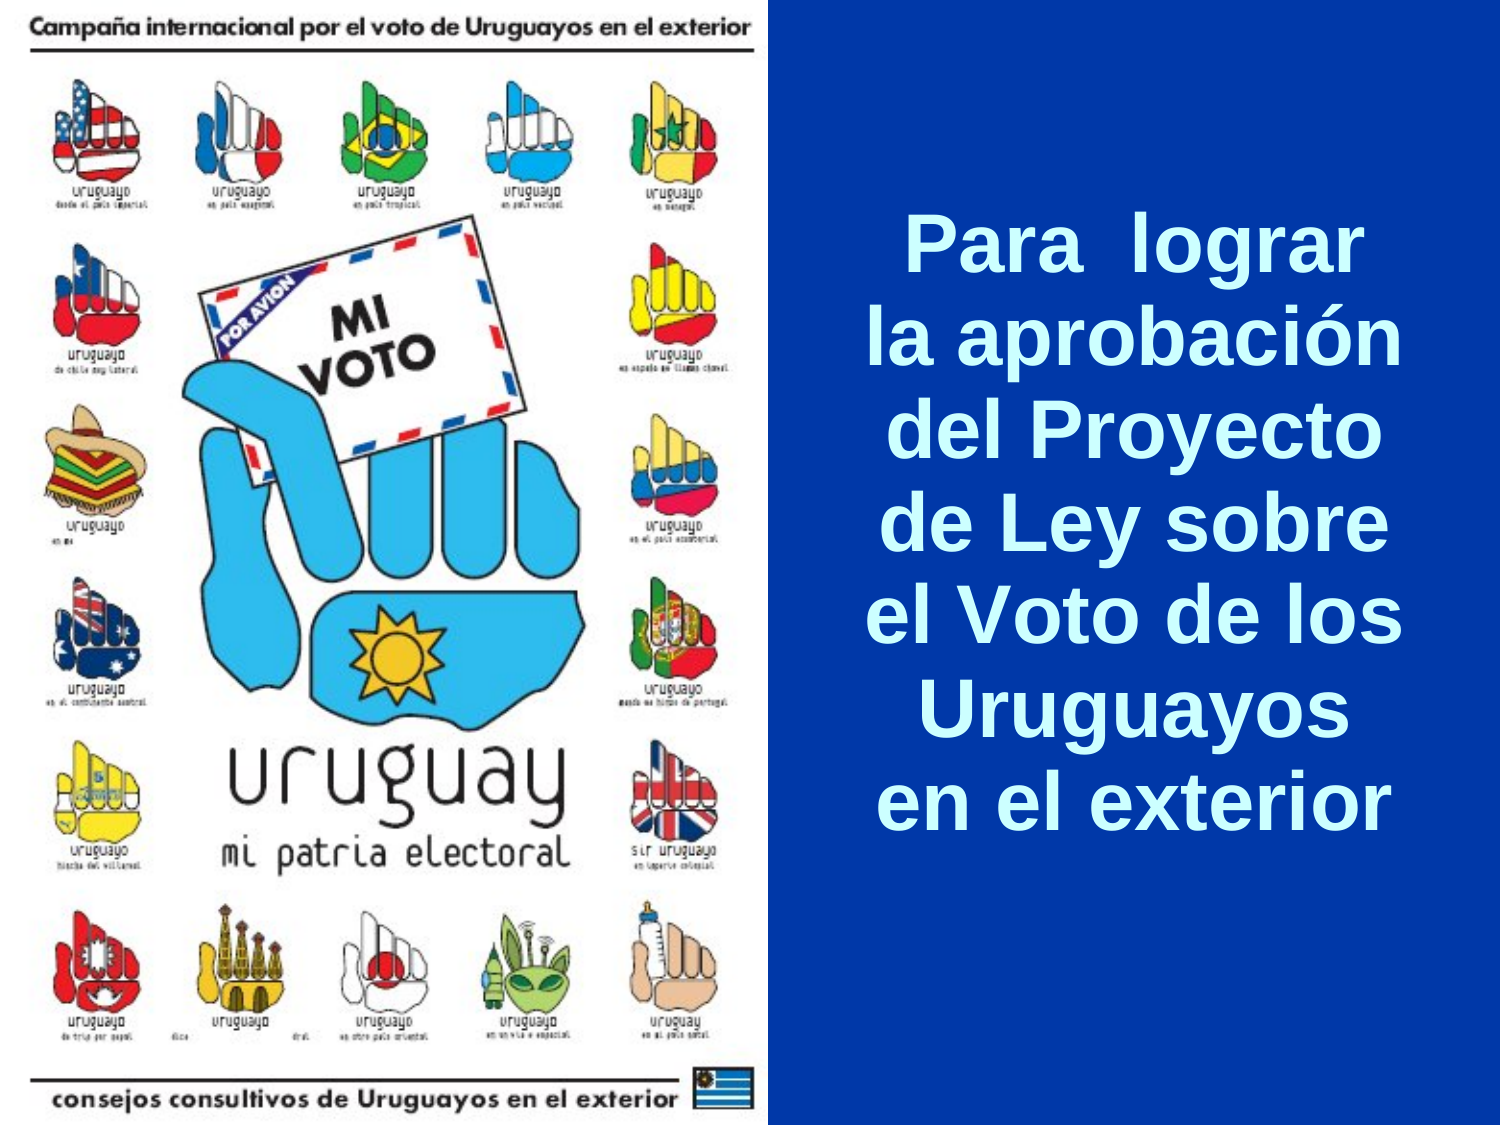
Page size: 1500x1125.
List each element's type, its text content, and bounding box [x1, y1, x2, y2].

title Para lograr la aprobación del Proyecto de Ley sobre el Voto de los Uruguayos en el exterior [844, 45, 1425, 1000]
picture [0, 0, 768, 1125]
